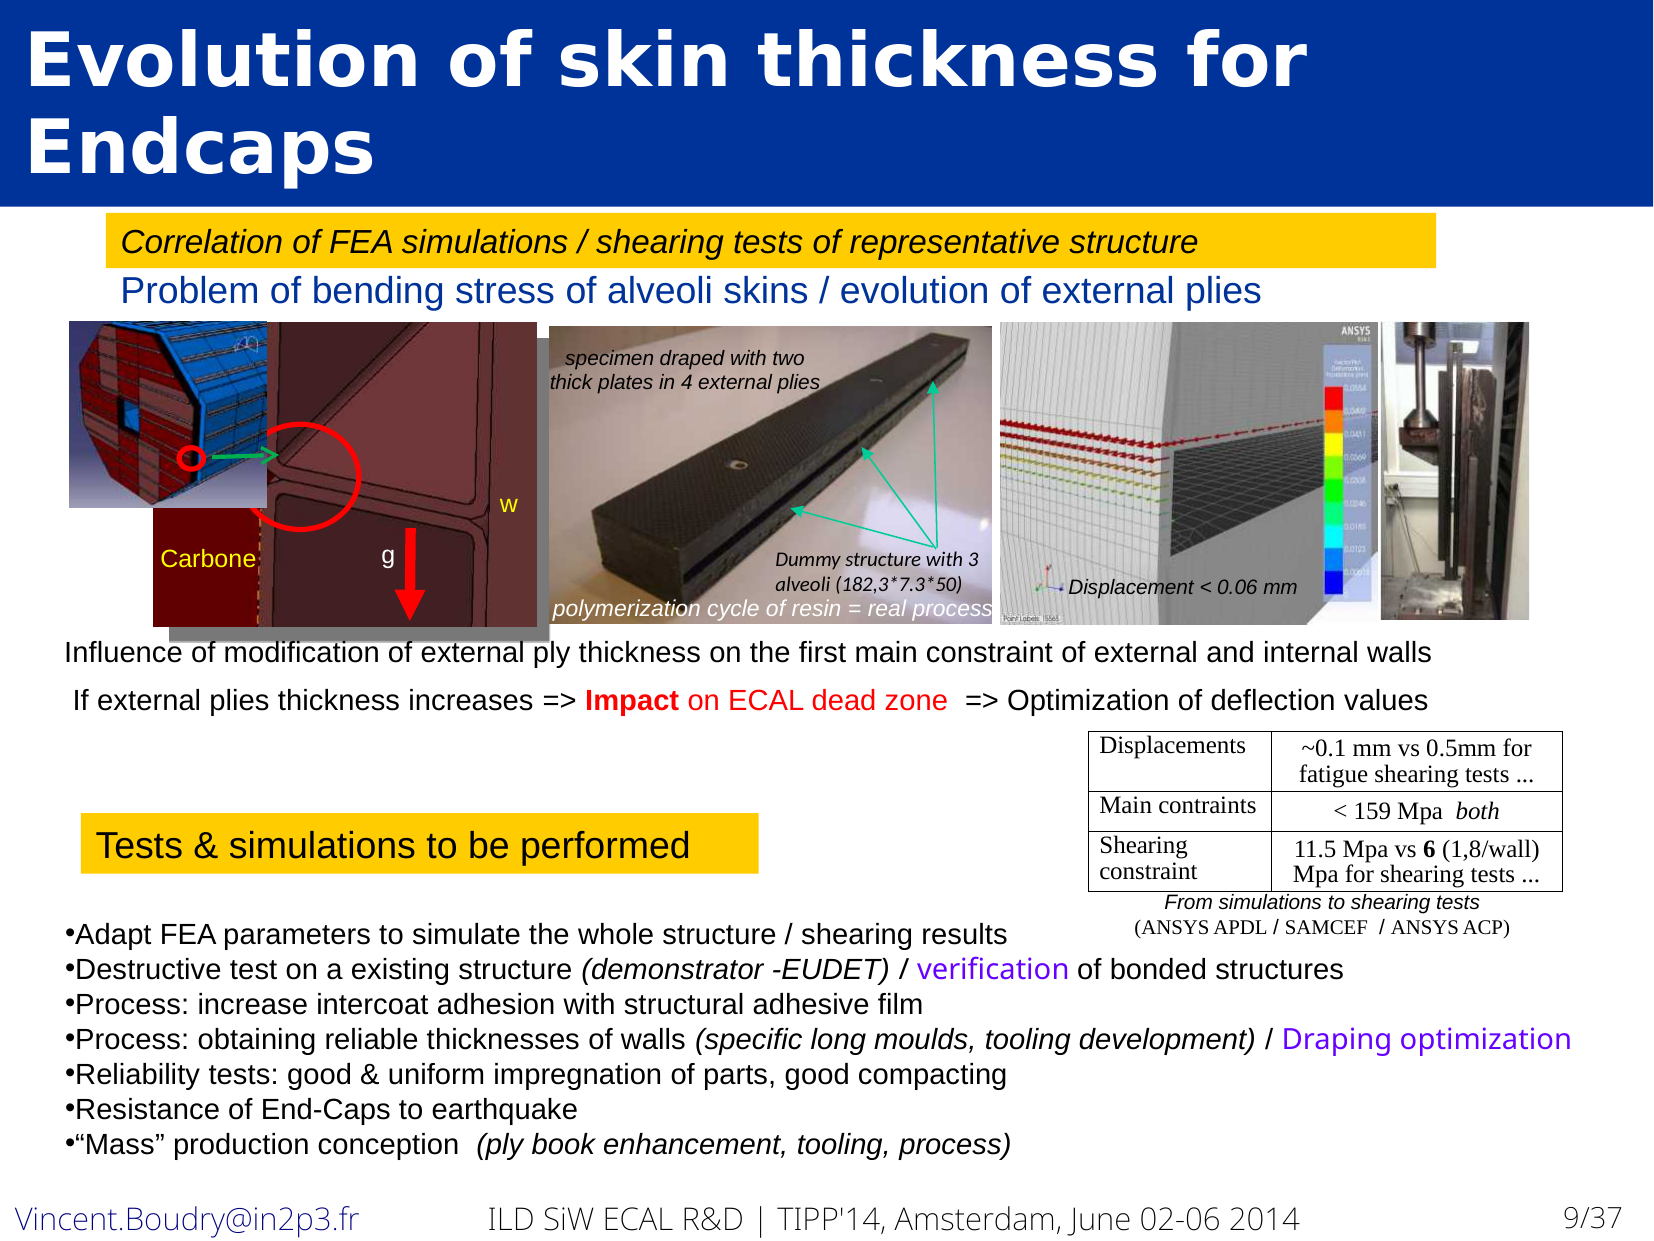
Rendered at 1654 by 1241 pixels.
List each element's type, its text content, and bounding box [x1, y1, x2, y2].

text_box Tests & simulations to be performed [80, 813, 759, 874]
text_box [1380, 321, 1530, 620]
text_box Carbone [145, 534, 306, 581]
text_box polymerization cycle of resin = real process [538, 586, 1015, 626]
table_cell 11.5 Mpa vs 6 (1,8/wall) Mpa for shearing tests ... [1272, 832, 1562, 882]
text_box Correlation of FEA simulations / shearing tests of representative structure [105, 212, 1437, 258]
text_box From simulations to shearing tests (ANSYS APDL / SAMCEF / ANSYS ACP) [1086, 882, 1564, 907]
table_cell Main contraints [1089, 792, 1271, 831]
text_box specimen draped with two thick plates in 4 external plies [533, 338, 837, 427]
text_box Dummy structure with 3 alveoli (182,3*7.3*50) [769, 538, 1004, 586]
table_header Displacements [1089, 732, 1271, 791]
text_box w [485, 479, 548, 526]
text_box g [368, 531, 397, 577]
table_header ~0.1 mm vs 0.5mm for fatigue shearing tests ... [1272, 732, 1562, 791]
title Evolution of skin thickness for Endcaps [24, 16, 1635, 192]
text_box Adapt FEA parameters to simulate the whole structure / shearing results Destructive test on a existing structure (demonstrator -EUDET) / verification of bonded structures Process: increase intercoat adhesion with structural adhesive film Process: obtaining reliable thicknesses of walls (specific long moulds, tooling development) / Draping optimization Reliability tests: good & uniform impregnation of parts, good compacting Resistance of End-Caps to earthquake “Mass” production conception (ply book enhancement, tooling, process) [50, 907, 1653, 1168]
picture [1000, 322, 1378, 626]
picture [549, 326, 992, 586]
text_box If external plies thickness increases => Impact on ECAL dead zone => Optimization of deflection values [49, 675, 1550, 725]
table_cell Shearing constraint [1089, 832, 1271, 882]
table_cell < 159 Mpa both [1272, 792, 1562, 831]
text_box Influence of modification of external ply thickness on the first main constraint of external and internal walls [49, 626, 1654, 677]
text_box Displacement < 0.06 mm [1053, 566, 1325, 607]
text_box Problem of bending stress of alveoli skins / evolution of external plies [105, 258, 1481, 319]
picture [69, 321, 537, 626]
